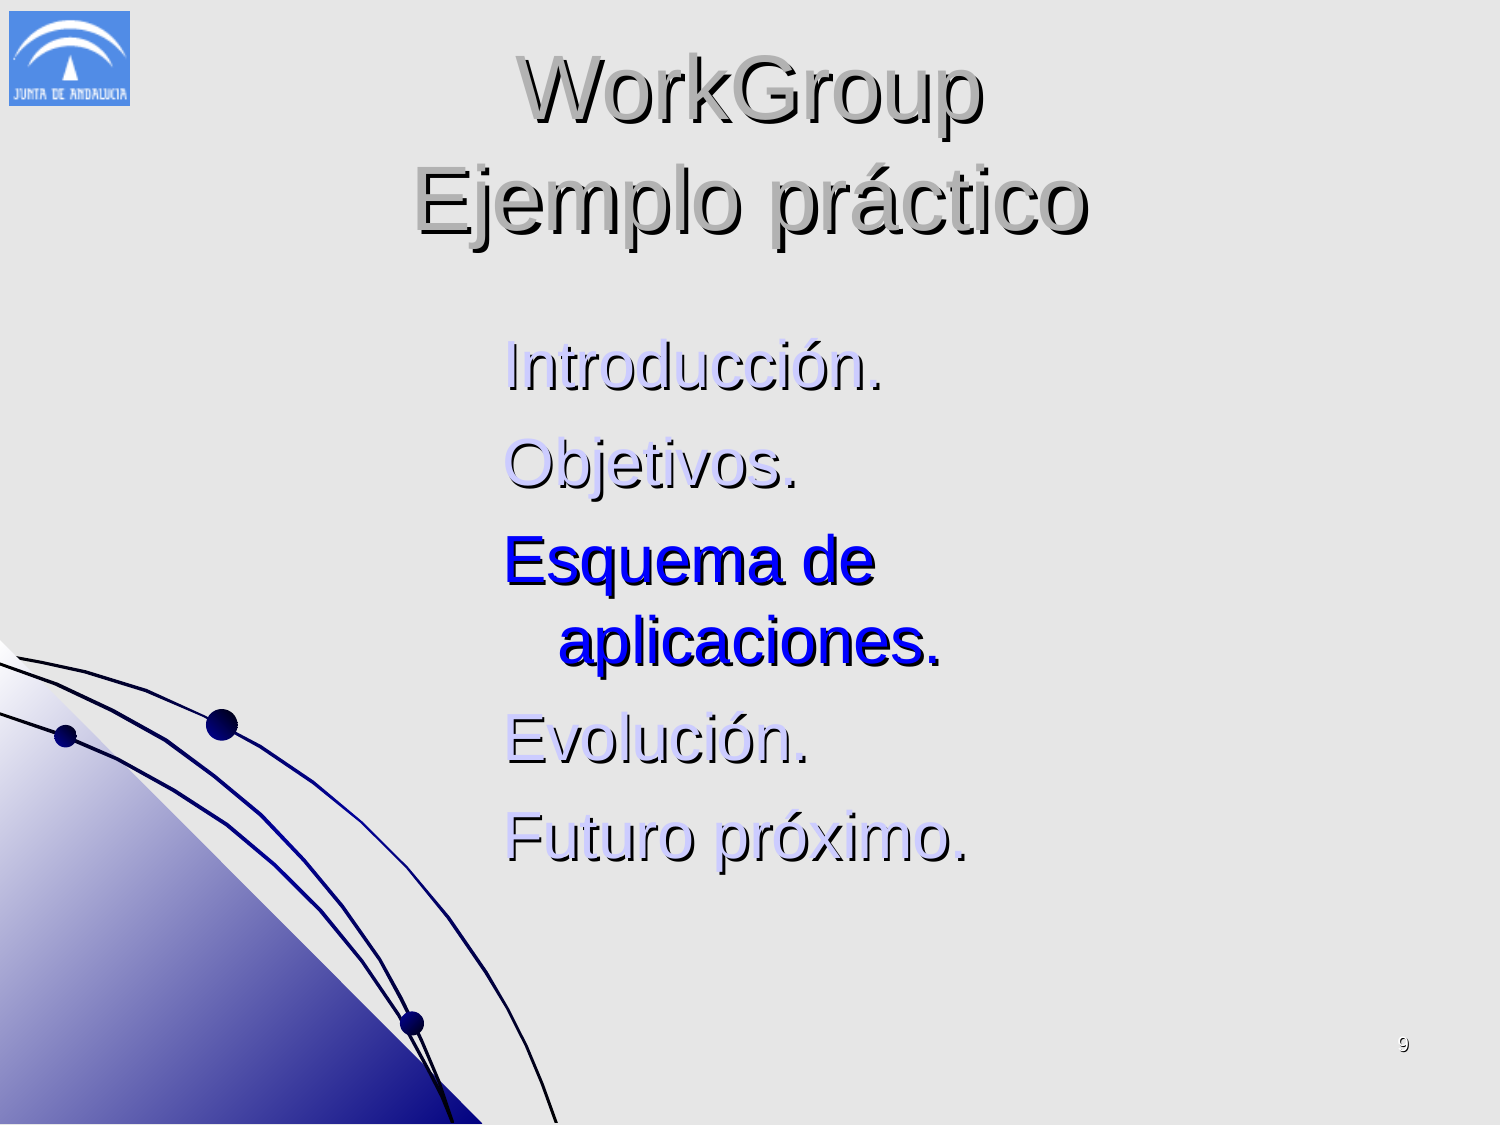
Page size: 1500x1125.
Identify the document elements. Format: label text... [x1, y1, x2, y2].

list Introducción. Objetivos. Esquema de aplicaciones. Evolución. Futuro próximo. [502, 321, 1270, 946]
title WorkGroup Ejemplo práctico [75, 16, 1425, 262]
picture [9, 11, 130, 106]
